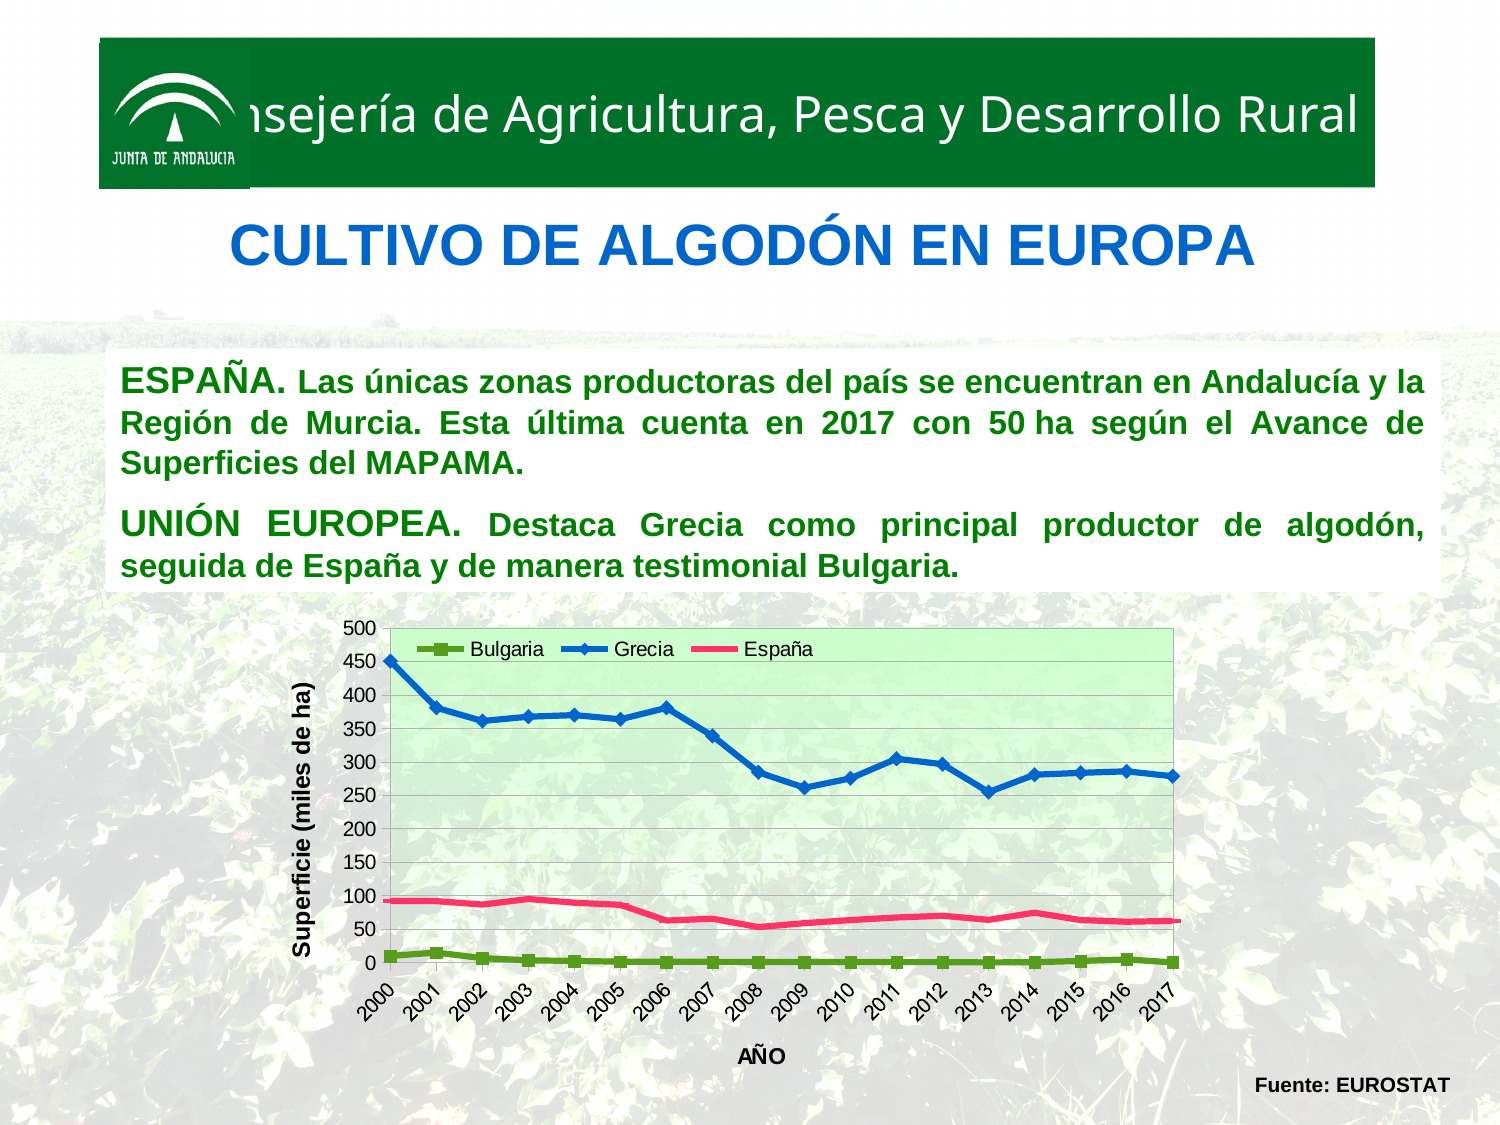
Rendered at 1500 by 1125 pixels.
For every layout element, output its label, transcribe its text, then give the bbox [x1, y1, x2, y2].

text_box Fuente: EUROSTAT [1240, 1063, 1500, 1105]
text_box ESPAÑA. Las únicas zonas productoras del país se encuentran en Andalucía y la Región de Murcia. Esta última cuenta en 2017 con 50 ha según el Avance de Superficies del MAPAMA. UNIÓN EUROPEA. Destaca Grecia como principal productor de algodón, seguida de España y de manera testimonial Bulgaria. [105, 348, 1441, 592]
title Consejería de Agricultura, Pesca y Desarrollo Rural [99, 37, 1375, 188]
list CULTIVO DE ALGODÓN EN EUROPA [105, 210, 1381, 319]
picture [0, 0, 1500, 1125]
